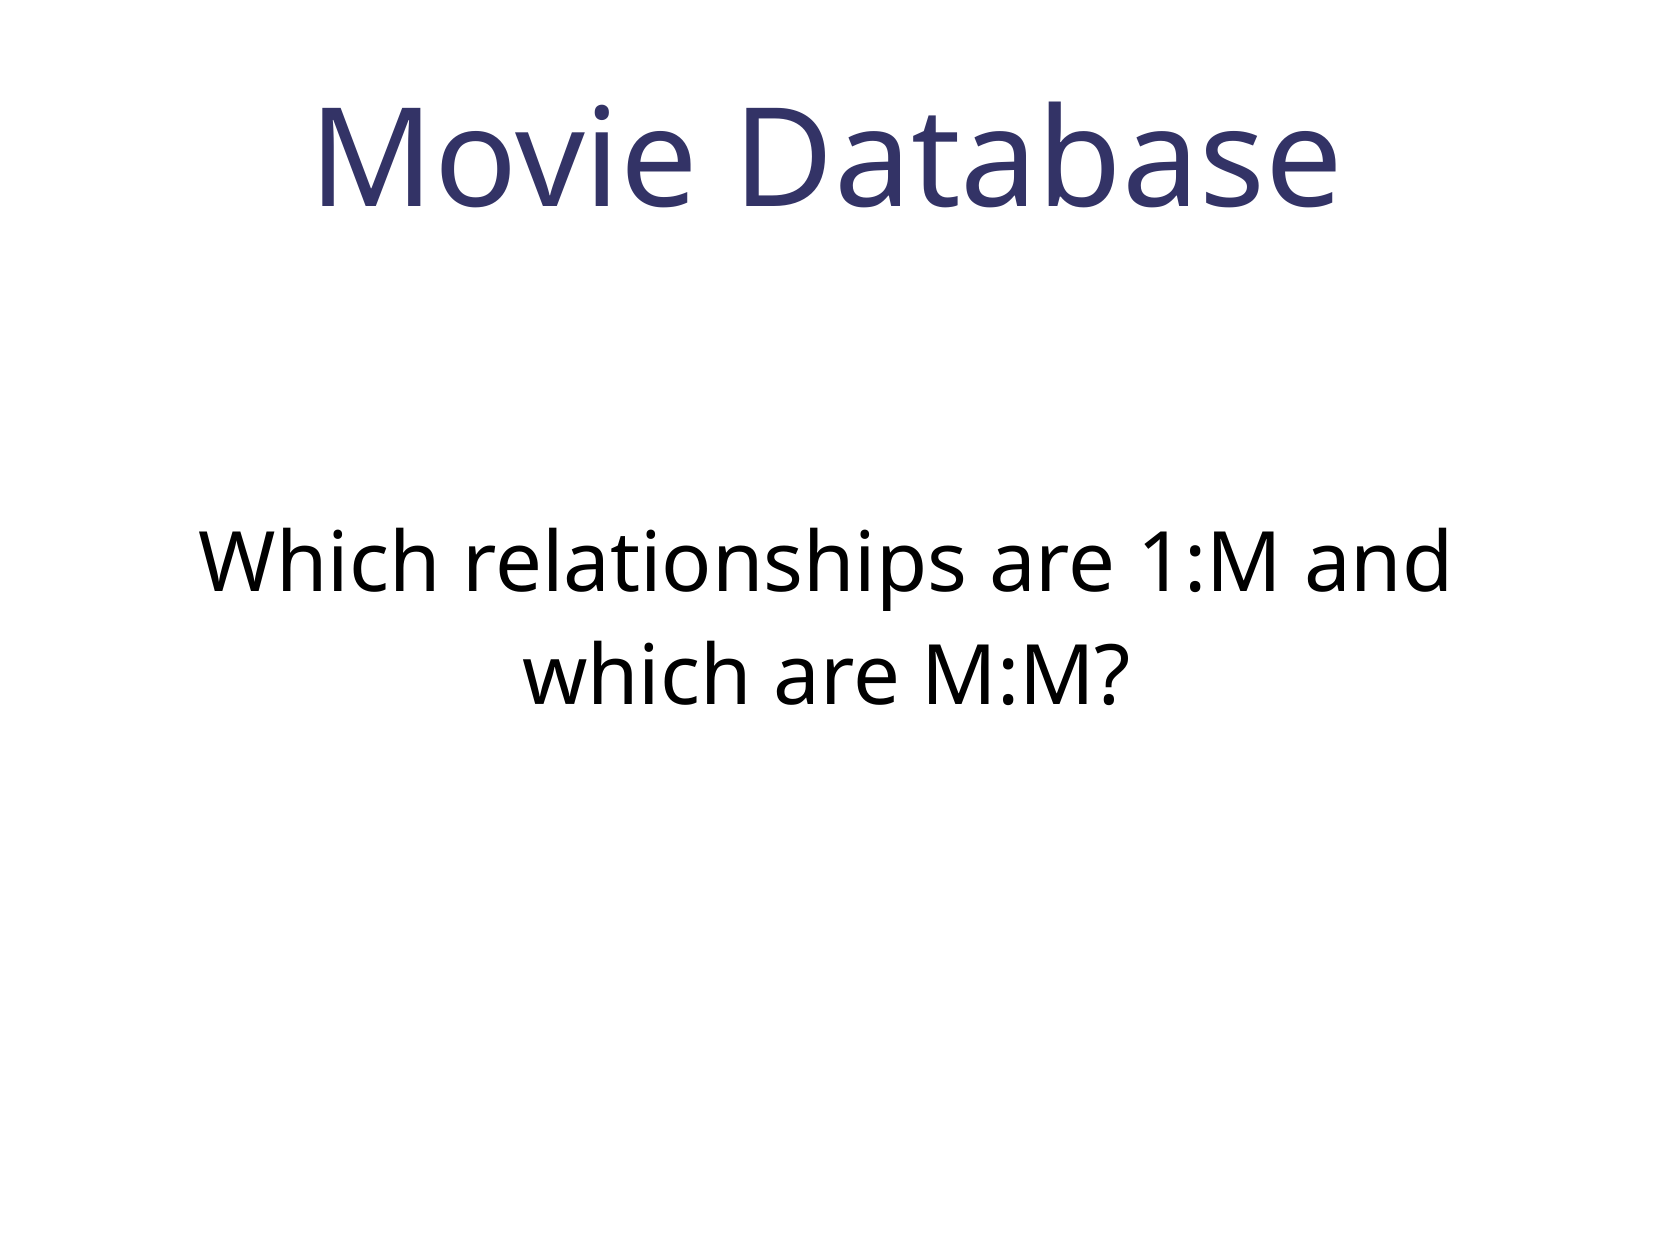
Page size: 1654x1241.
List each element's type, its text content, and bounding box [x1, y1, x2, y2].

subtitle Which relationships are 1:M and which are M:M? [82, 501, 1571, 1094]
title Movie Database [82, 56, 1571, 250]
